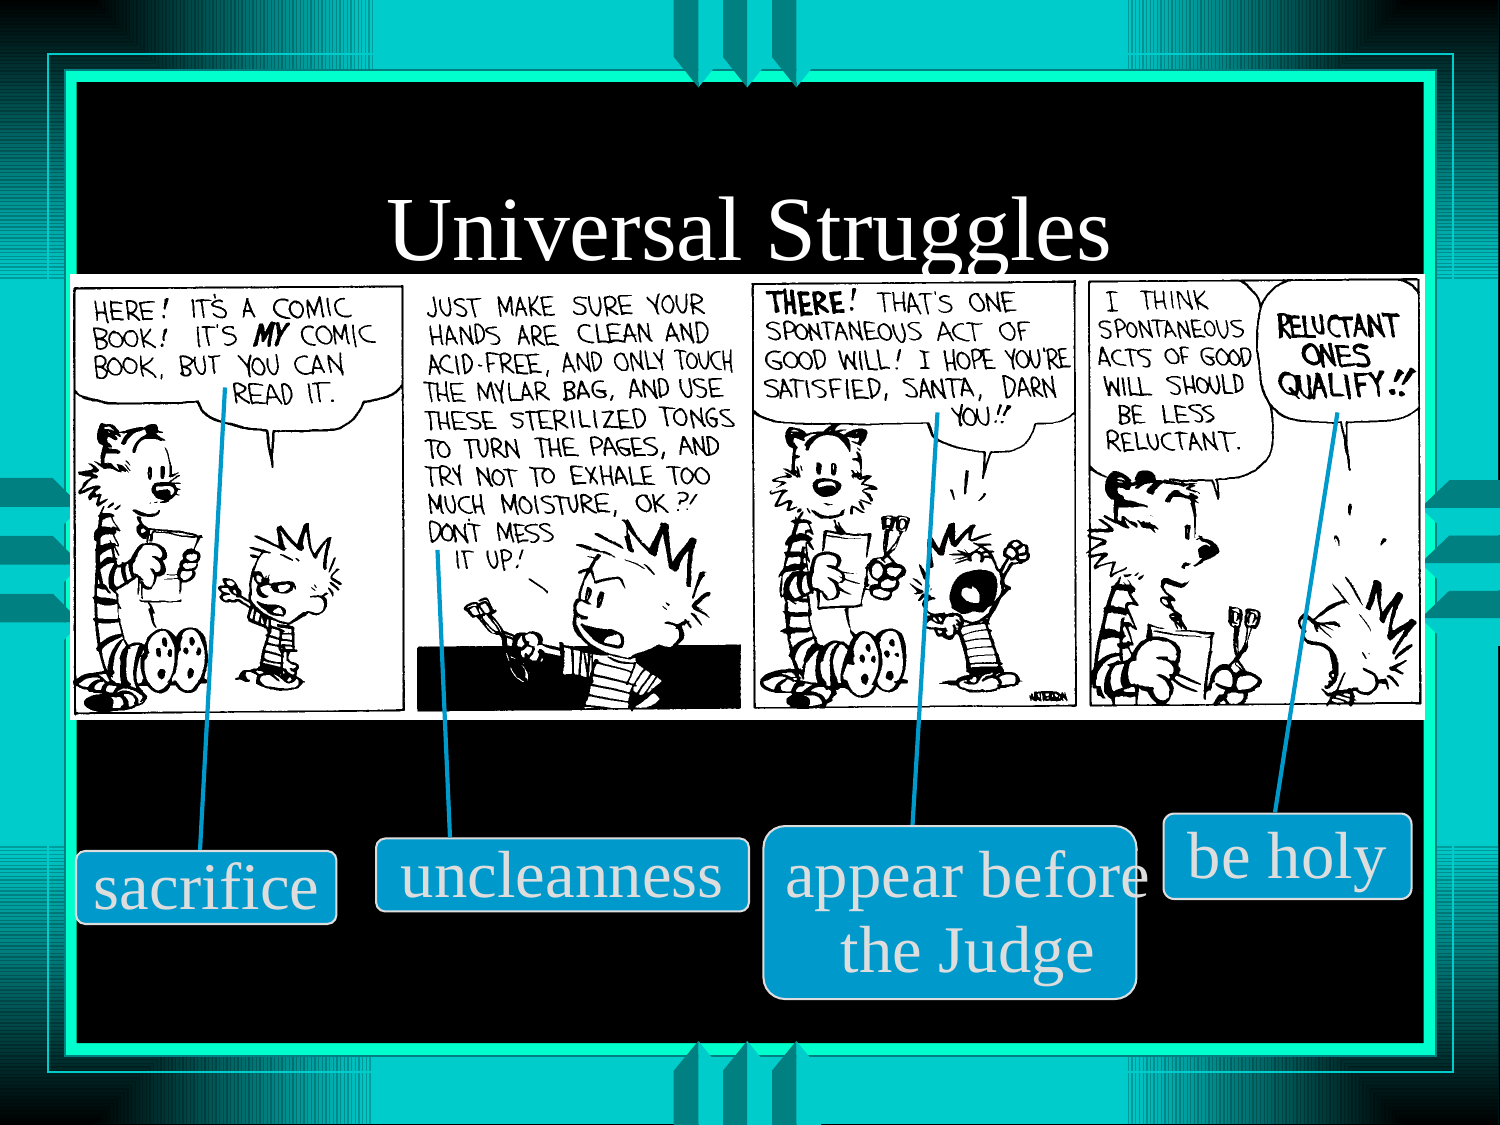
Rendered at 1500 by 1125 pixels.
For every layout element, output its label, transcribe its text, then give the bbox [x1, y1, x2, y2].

text_box sacrifice [76, 850, 337, 924]
chart [70, 275, 1425, 720]
text_box appear before the Judge [763, 826, 1137, 1000]
text_box be holy [1163, 813, 1412, 899]
text_box uncleanness [376, 838, 749, 912]
title Universal Struggles [112, 99, 1388, 288]
